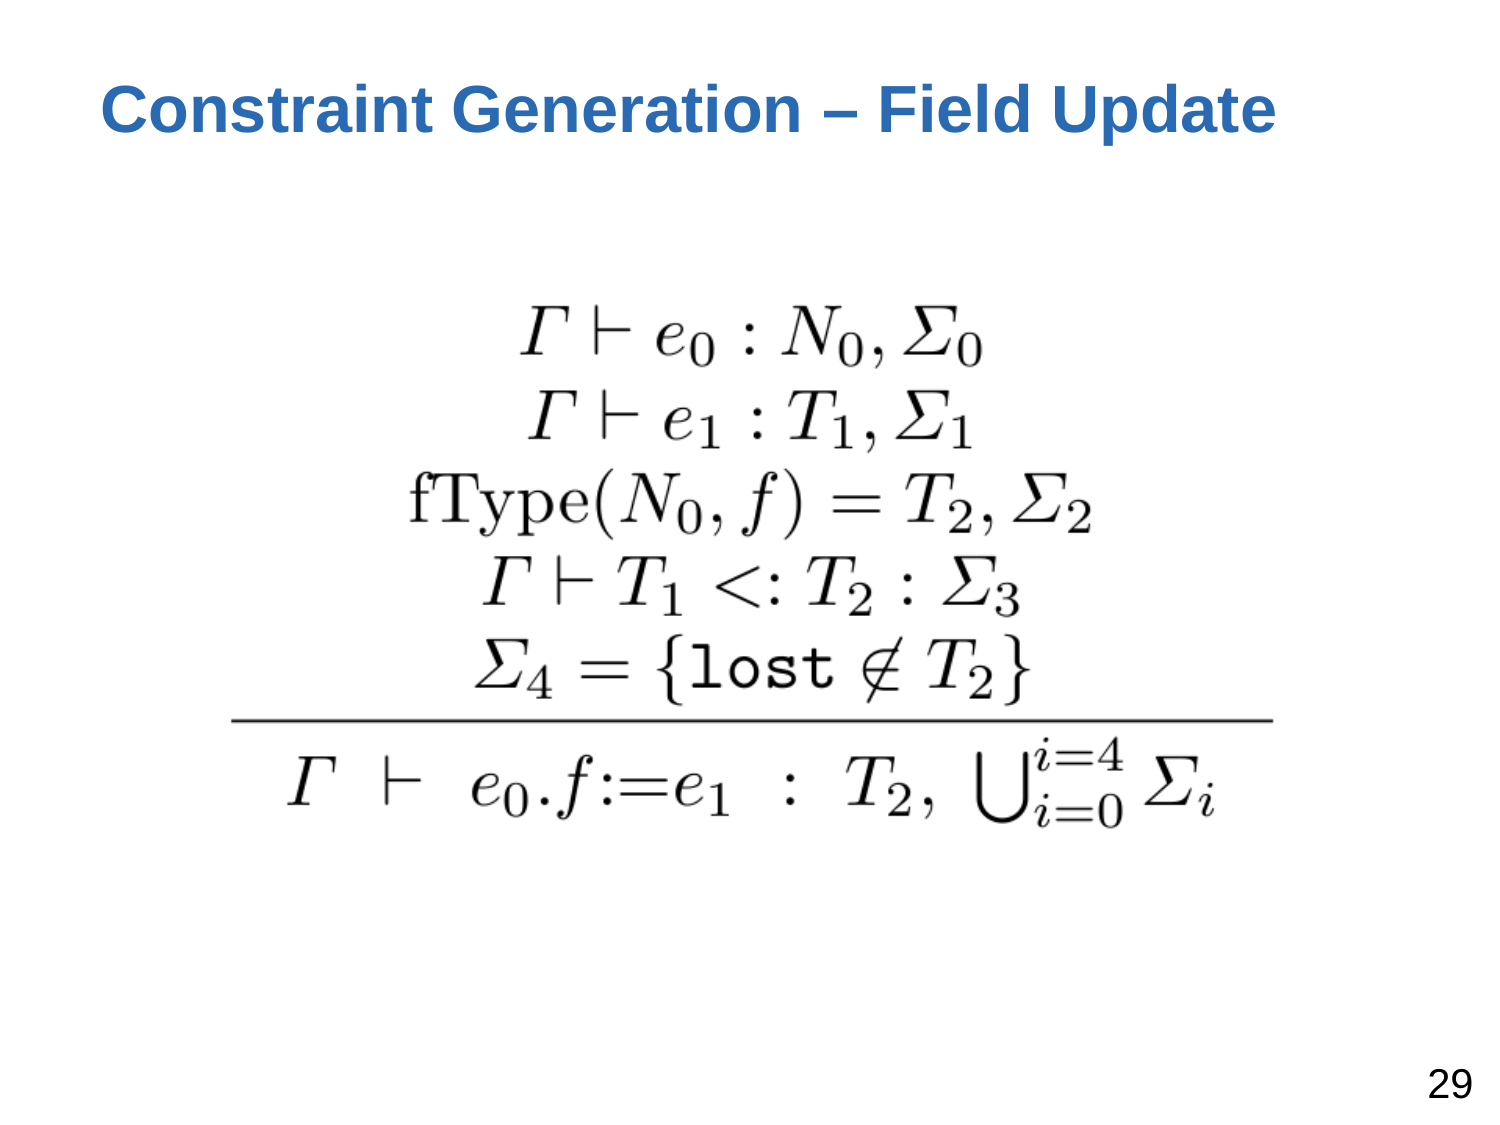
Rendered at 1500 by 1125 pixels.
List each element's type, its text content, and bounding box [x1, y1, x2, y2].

picture [208, 286, 1300, 849]
title Constraint Generation – Field Update [85, 61, 1407, 158]
